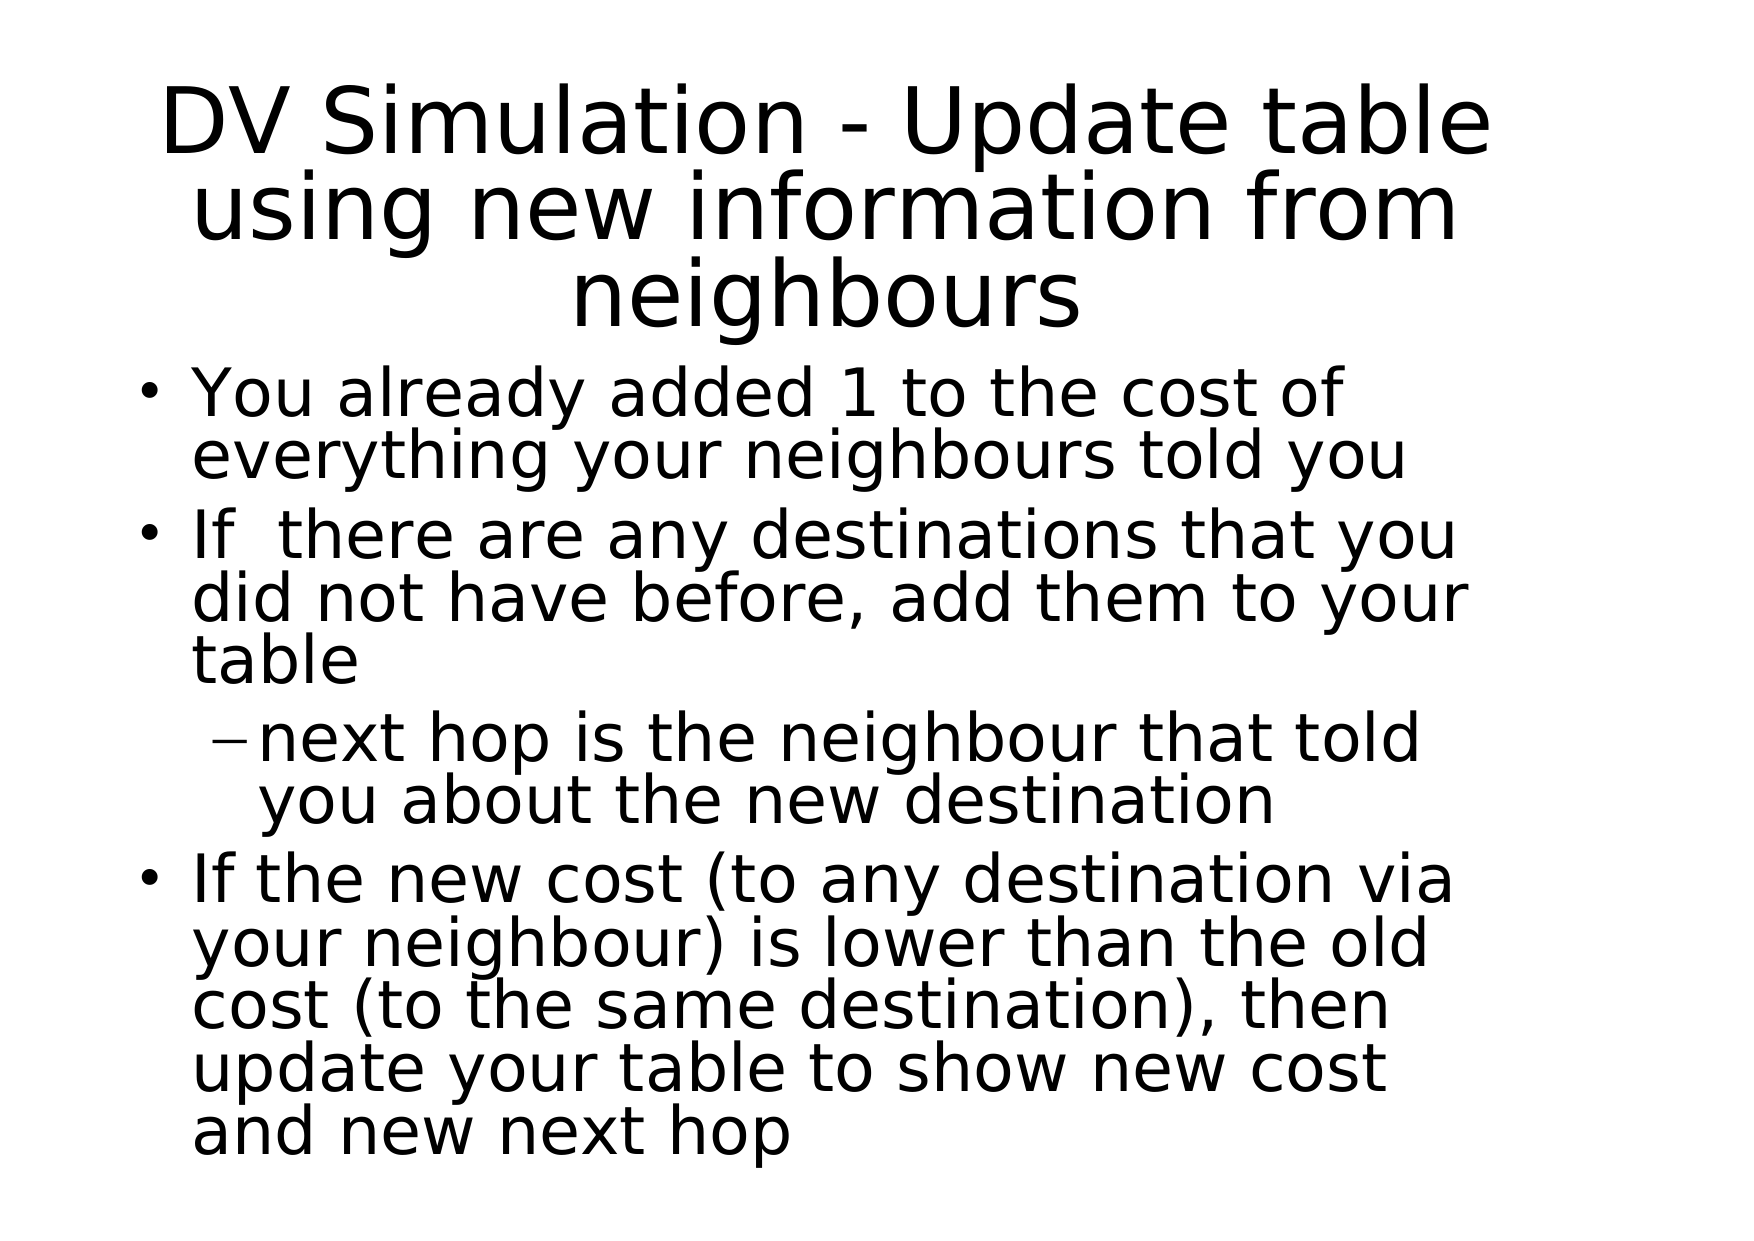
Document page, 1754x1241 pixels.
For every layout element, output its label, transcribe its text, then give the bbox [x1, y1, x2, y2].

list You already added 1 to the cost of everything your neighbours told you If there are any destinations that you did not have before, add them to your table next hop is the neighbour that told you about the new destination If the new cost (to any destination via your neighbour) is lower than the old cost (to the same destination), then update your table to show new cost and new next hop [123, 358, 1530, 1198]
title DV Simulation - Update table using new information from neighbours [123, 63, 1530, 358]
